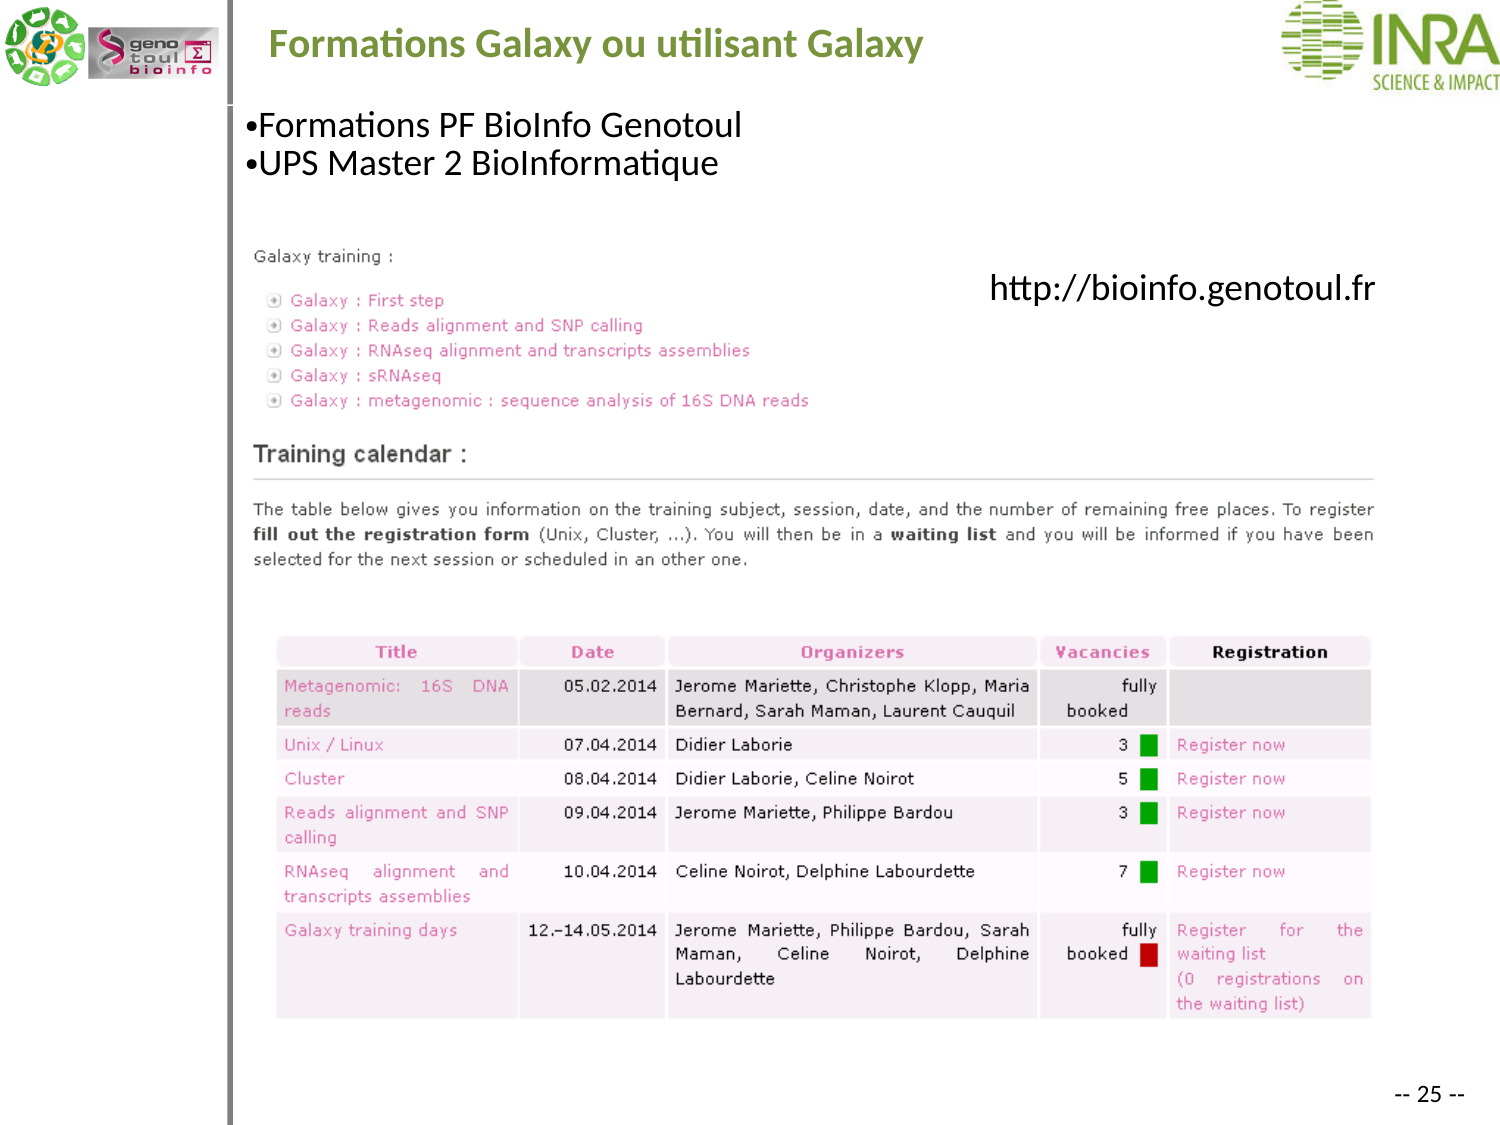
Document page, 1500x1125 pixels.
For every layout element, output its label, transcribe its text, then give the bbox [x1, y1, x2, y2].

text_box http://bioinfo.genotoul.fr [974, 255, 1398, 362]
text_box Formations PF BioInfo Genotoul UPS Master 2 BioInformatique [230, 101, 1477, 210]
text_box Formations Galaxy ou utilisant Galaxy [253, 19, 1270, 86]
picture [242, 219, 1400, 1065]
